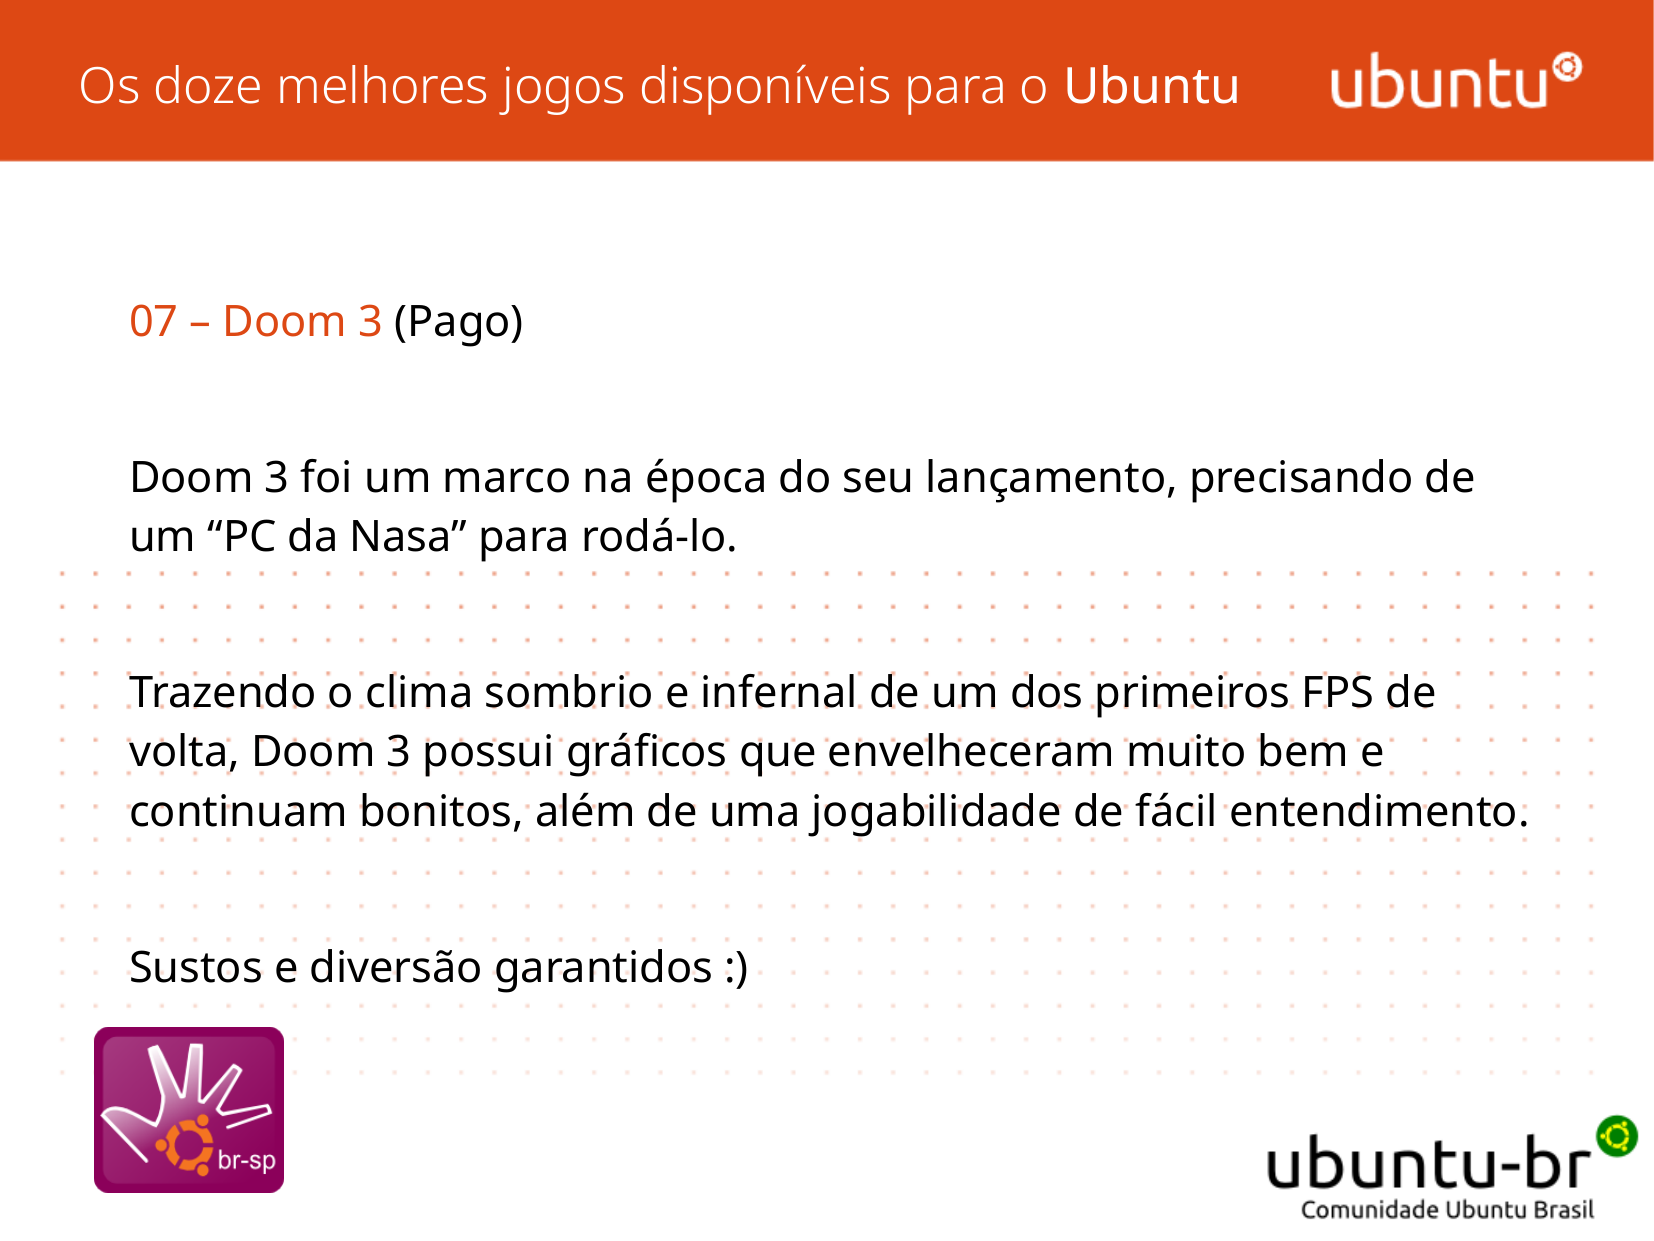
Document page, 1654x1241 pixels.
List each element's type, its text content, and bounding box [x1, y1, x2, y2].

picture [0, 0, 1654, 1241]
title Os doze melhores jogos disponíveis para o Ubuntu [41, 32, 1300, 137]
list 07 – Doom 3 (Pago) Doom 3 foi um marco na época do seu lançamento, precisando de um “PC da Nasa” para rodá-lo. Trazendo o clima sombrio e infernal de um dos primeiros FPS de volta, Doom 3 possui gráficos que envelheceram muito bem e continuam bonitos, além de uma jogabilidade de fácil entendimento. Sustos e diversão garantidos :) [83, 290, 1539, 1010]
